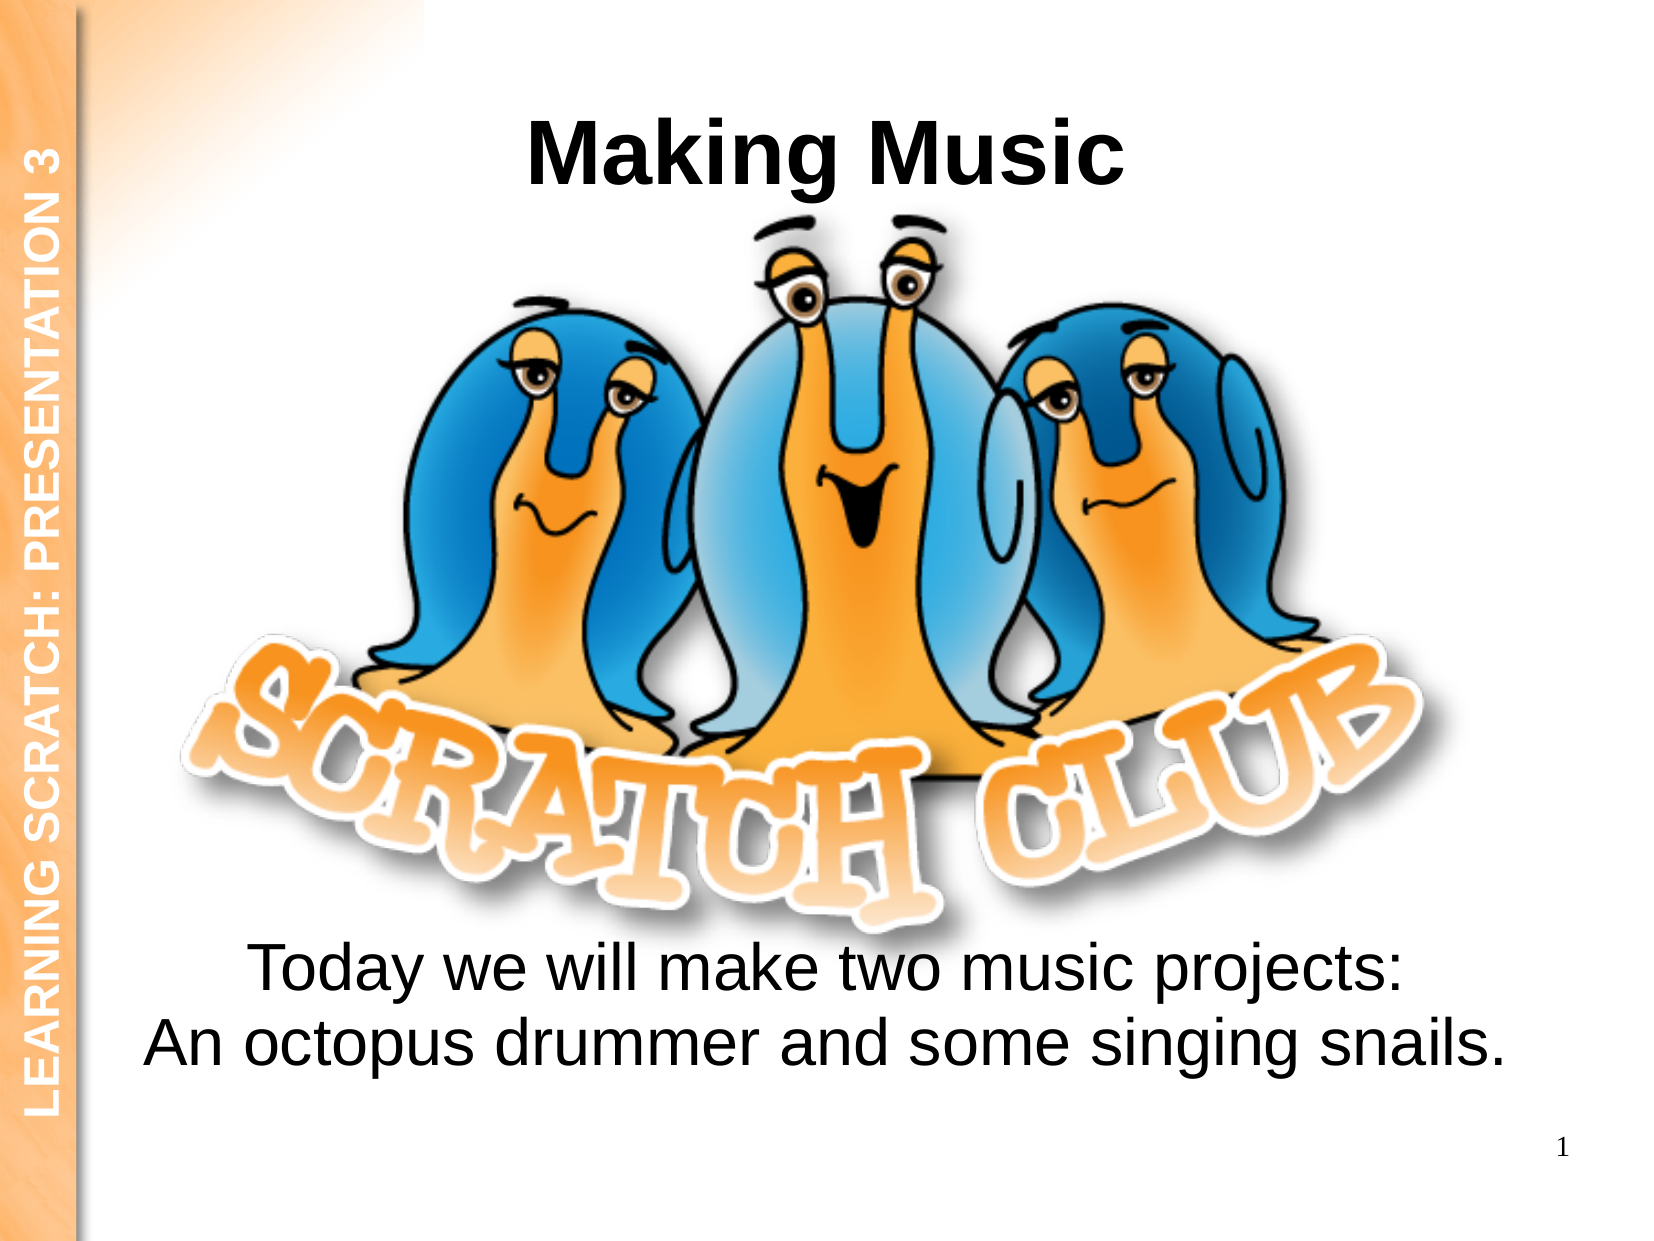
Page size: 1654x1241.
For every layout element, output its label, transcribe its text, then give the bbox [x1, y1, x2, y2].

title Making Music [82, 49, 1571, 257]
picture [0, 0, 1483, 1241]
subtitle Today we will make two music projects: An octopus drummer and some singing snails. [82, 900, 1571, 1109]
